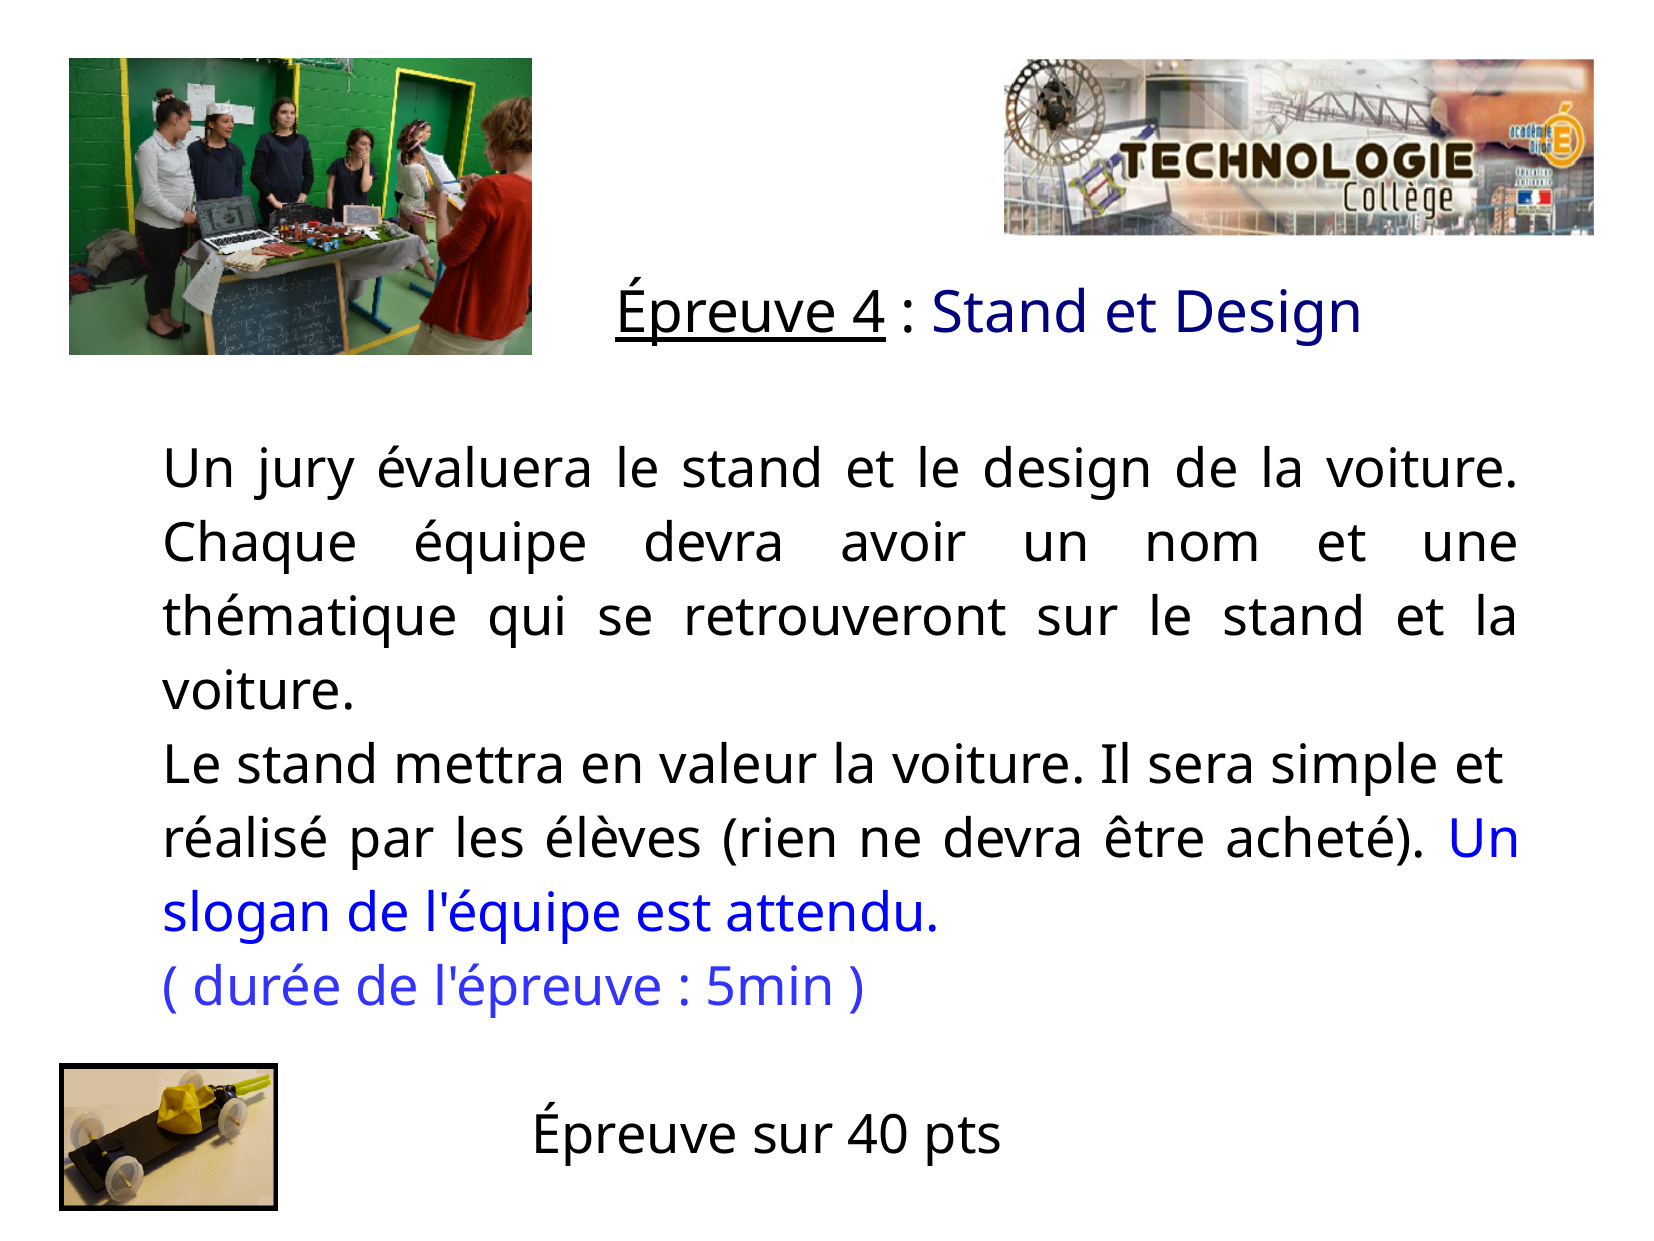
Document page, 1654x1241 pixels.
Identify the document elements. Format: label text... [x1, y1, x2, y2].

picture [69, 58, 532, 355]
text_box Épreuve 4 : Stand et Design Un jury évaluera le stand et le design de la voiture. Chaque équipe devra avoir un nom et une thématique qui se retrouveront sur le stand et la voiture. Le stand mettra en valeur la voiture. Il sera simple et réalisé par les élèves (rien ne devra être acheté). Un slogan de l'équipe est attendu. ( durée de l'épreuve : 5min ) Épreuve sur 40 pts [147, 263, 1536, 1241]
picture [59, 1062, 147, 1211]
picture [1003, 58, 1595, 237]
